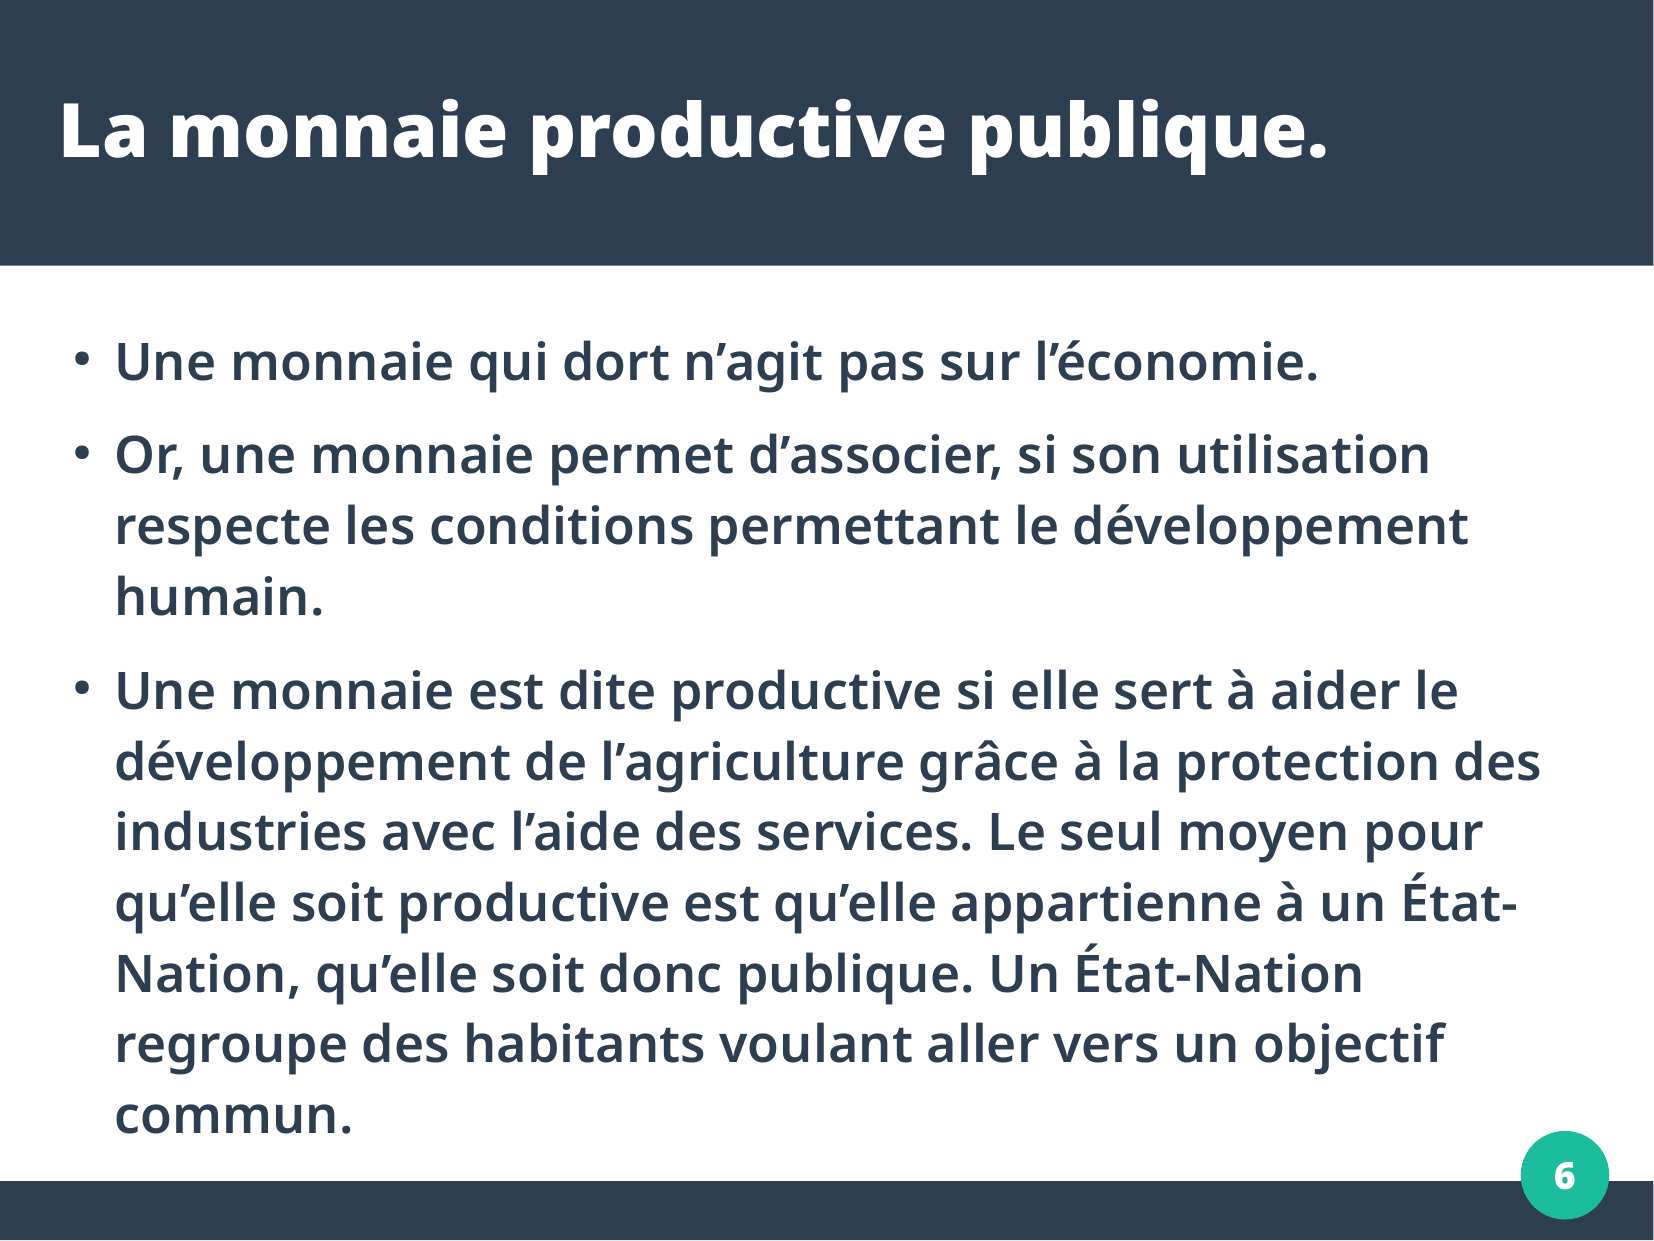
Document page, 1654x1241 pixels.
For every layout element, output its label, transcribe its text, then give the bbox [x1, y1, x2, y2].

list Une monnaie qui dort n’agit pas sur l’économie. Or, une monnaie permet d’associer, si son utilisation respecte les conditions permettant le développement humain. Une monnaie est dite productive si elle sert à aider le développement de l’agriculture grâce à la protection des industries avec l’aide des services. Le seul moyen pour qu’elle soit productive est qu’elle appartienne à un État-Nation, qu’elle soit donc publique. Un État-Nation regroupe des habitants voulant aller vers un objectif commun. [59, 324, 1595, 1152]
title La monnaie productive publique. [59, 49, 1595, 207]
